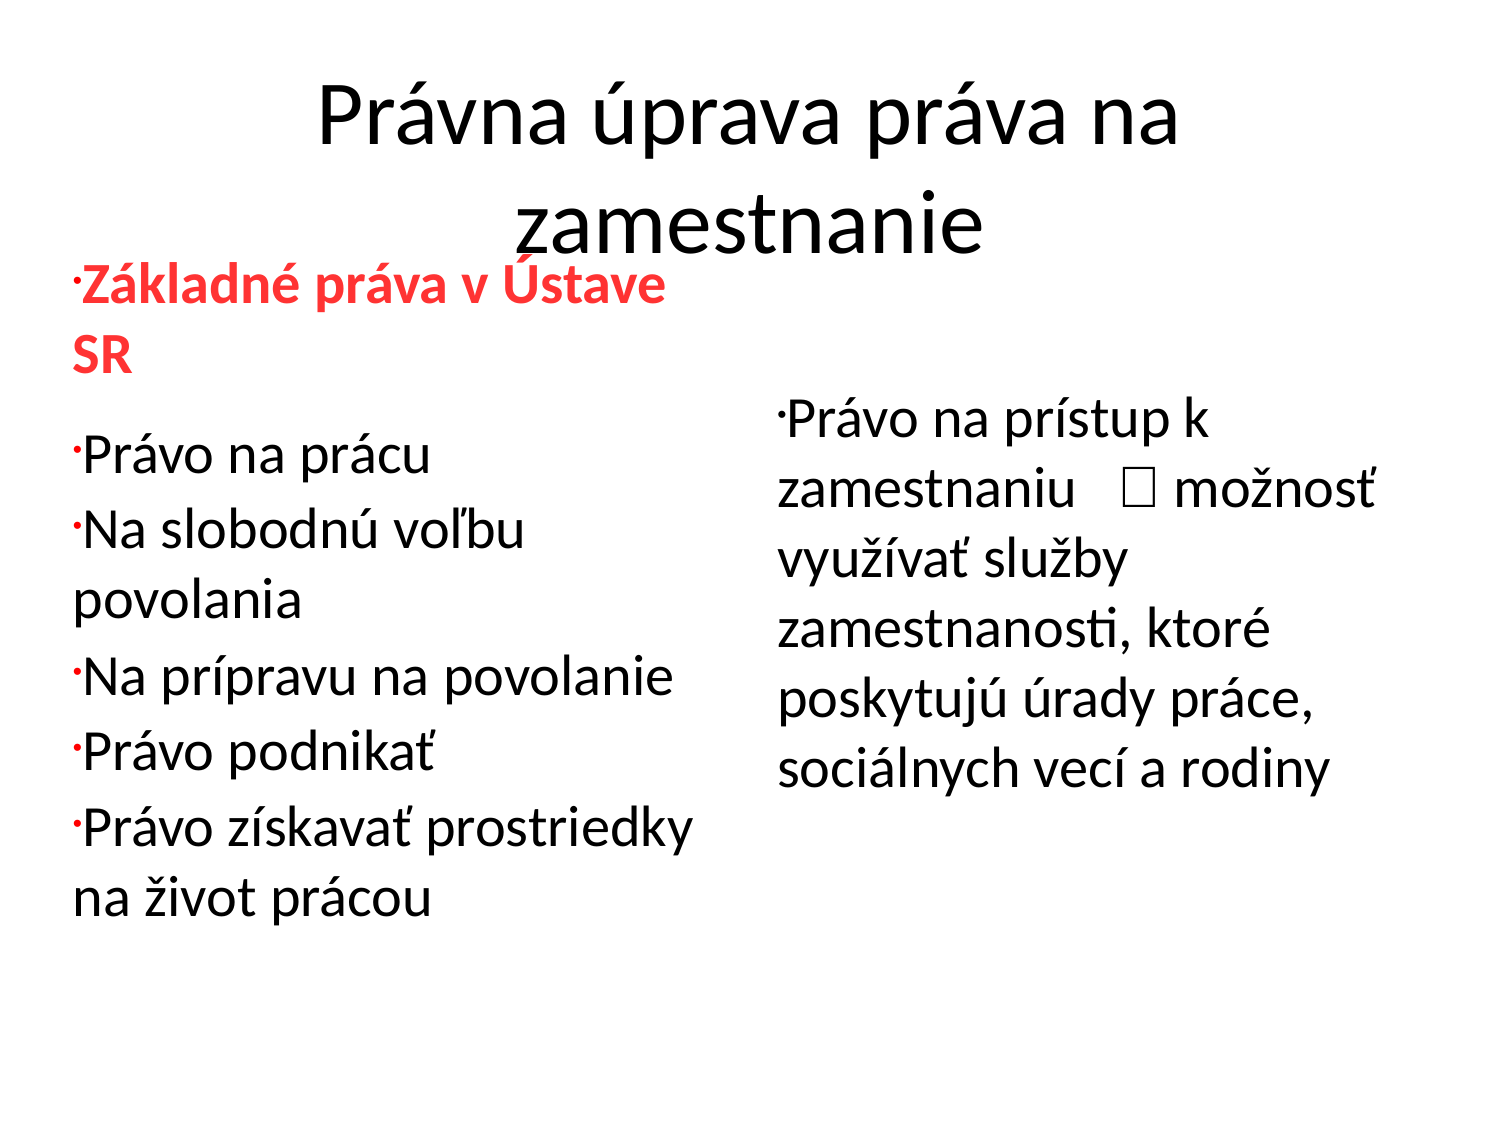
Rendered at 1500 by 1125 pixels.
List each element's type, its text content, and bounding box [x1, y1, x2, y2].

list Základné práva v Ústave SR Právo na prácu Na slobodnú voľbu povolania Na prípravu na povolanie Právo podnikať Právo získavať prostriedky na život prácou [58, 237, 721, 981]
list Právo na prístup k zamestnaniu  možnosť využívať služby zamestnanosti, ktoré poskytujú úrady práce, sociálnych vecí a rodiny [762, 262, 1425, 1005]
title Právna úprava práva na zamestnanie [75, 45, 1425, 233]
